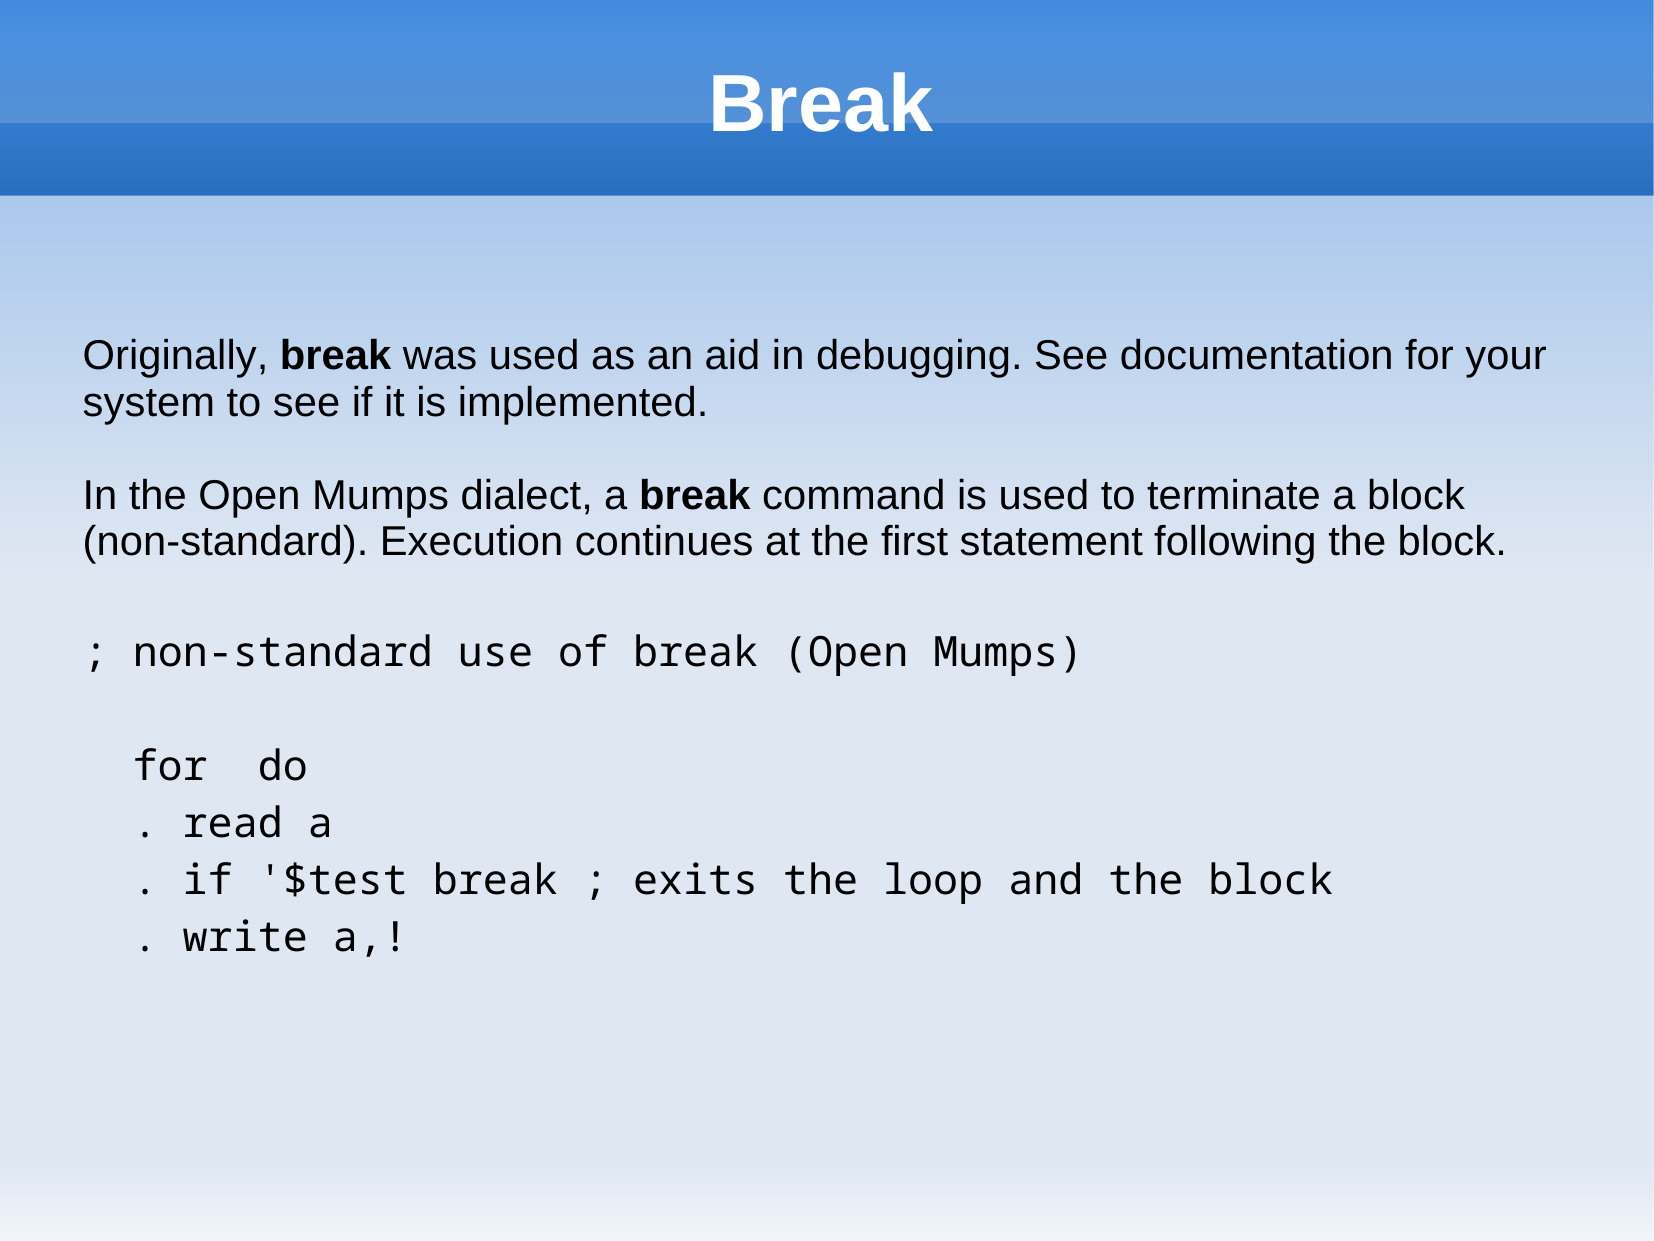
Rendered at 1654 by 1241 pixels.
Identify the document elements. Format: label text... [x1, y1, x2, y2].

title Break [76, 0, 1565, 208]
subtitle Originally, break was used as an aid in debugging. See documentation for your system to see if it is implemented. In the Open Mumps dialect, a break command is used to terminate a block (non-standard). Execution continues at the first statement following the block. ; non-standard use of break (Open Mumps) for do . read a . if '$test break ; exits the loop and the block . write a,! [82, 290, 1571, 1109]
picture [0, 0, 1654, 1241]
